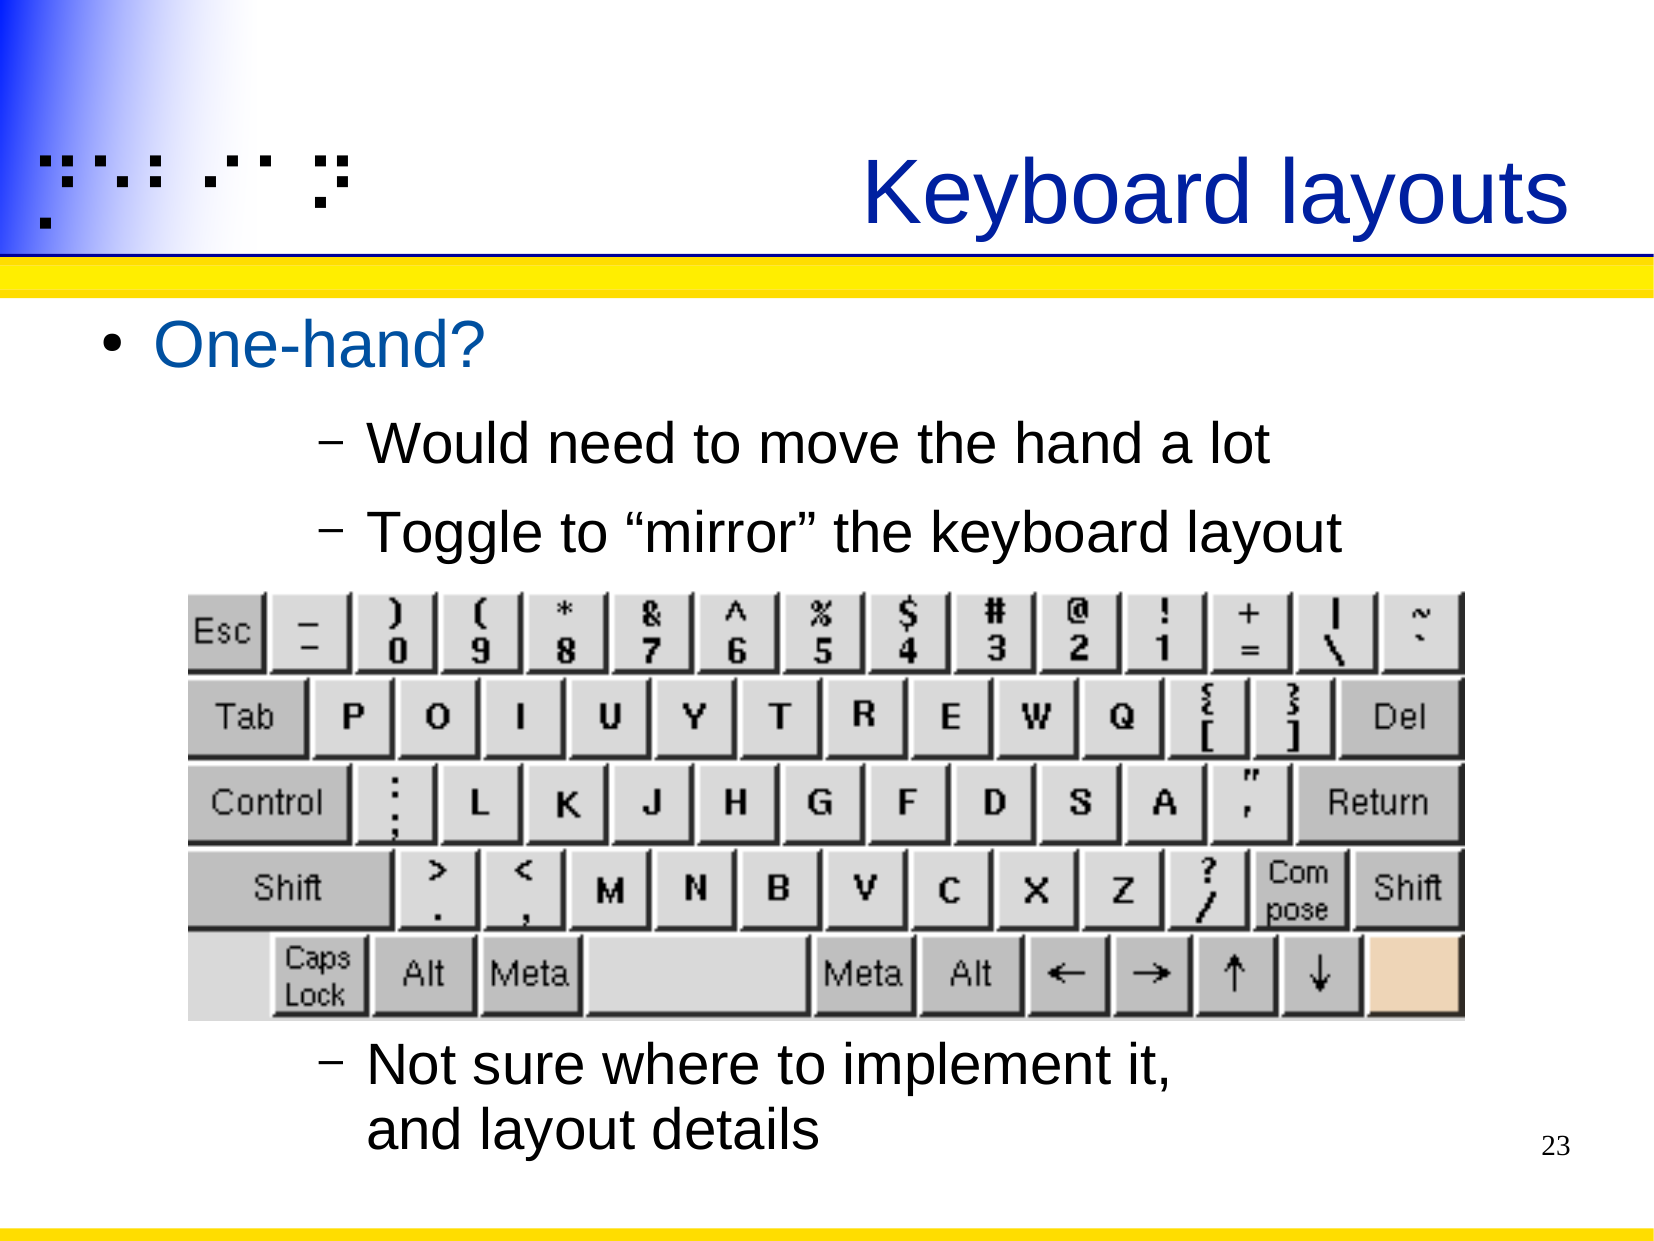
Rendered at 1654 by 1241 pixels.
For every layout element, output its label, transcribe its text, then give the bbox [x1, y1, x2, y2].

picture [188, 590, 1465, 1021]
list One-hand? Would need to move the hand a lot Toggle to “mirror” the keyboard layout Not sure where to implement it, and layout details [82, 307, 1571, 1162]
title Keyboard layouts [372, 126, 1571, 257]
